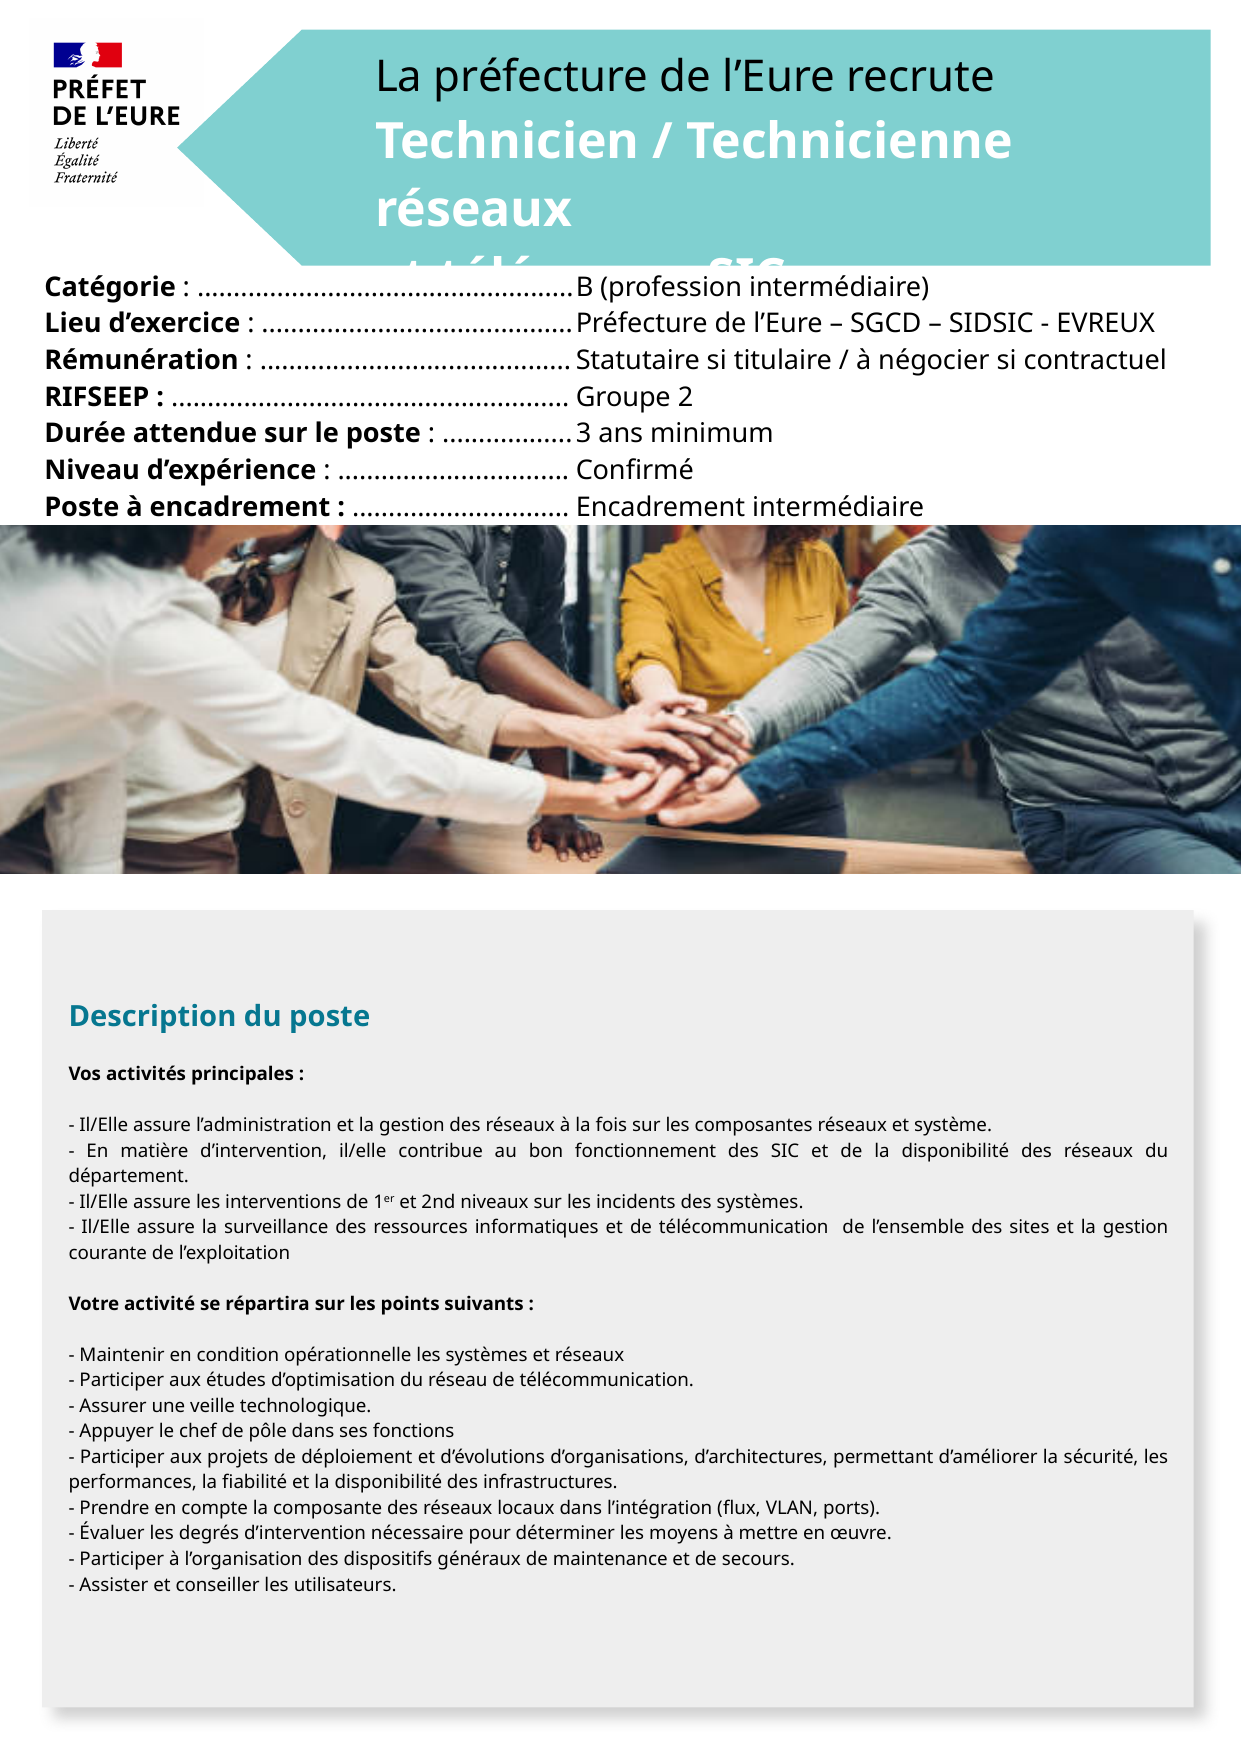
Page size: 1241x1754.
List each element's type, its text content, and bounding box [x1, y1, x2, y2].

picture [29, 18, 204, 207]
picture [0, 525, 1241, 874]
text_box Description du poste Vos activités principales : - Il/Elle assure l’administration et la gestion des réseaux à la fois sur les composantes réseaux et système. - En matière d’intervention, il/elle contribue au bon fonctionnement des SIC et de la disponibilité des réseaux du département. - Il/Elle assure les interventions de 1er et 2nd niveaux sur les incidents des systèmes. - Il/Elle assure la surveillance des ressources informatiques et de télécommunication de l’ensemble des sites et la gestion courante de l’exploitation Votre activité se répartira sur les points suivants : - Maintenir en condition opérationnelle les systèmes et réseaux - Participer aux études d’optimisation du réseau de télécommunication. - Assurer une veille technologique. - Appuyer le chef de pôle dans ses fonctions - Participer aux projets de déploiement et d’évolutions d’organisations, d’architectures, permettant d’améliorer la sécurité, les performances, la fiabilité et la disponibilité des infrastructures. - Prendre en compte la composante des réseaux locaux dans l’intégration (flux, VLAN, ports). - Évaluer les degrés d’intervention nécessaire pour déterminer les moyens à mettre en œuvre. - Participer à l’organisation des dispositifs généraux de maintenance et de secours. - Assister et conseiller les utilisateurs. [42, 910, 1194, 1708]
text_box La préfecture de l’Eure recrute Technicien / Technicienne réseaux et télécoms - SIC [360, 37, 1229, 228]
text_box [177, 29, 1211, 259]
text_box Catégorie : B (profession intermédiaire) Lieu d’exercice : Préfecture de l’Eure – SGCD – SIDSIC - EVREUX Rémunération : Statutaire si titulaire / à négocier si contractuel RIFSEEP : Groupe 2 Durée attendue sur le poste : 3 ans minimum Niveau d’expérience : Confirmé Poste à encadrement : Encadrement intermédiaire [29, 259, 1235, 525]
